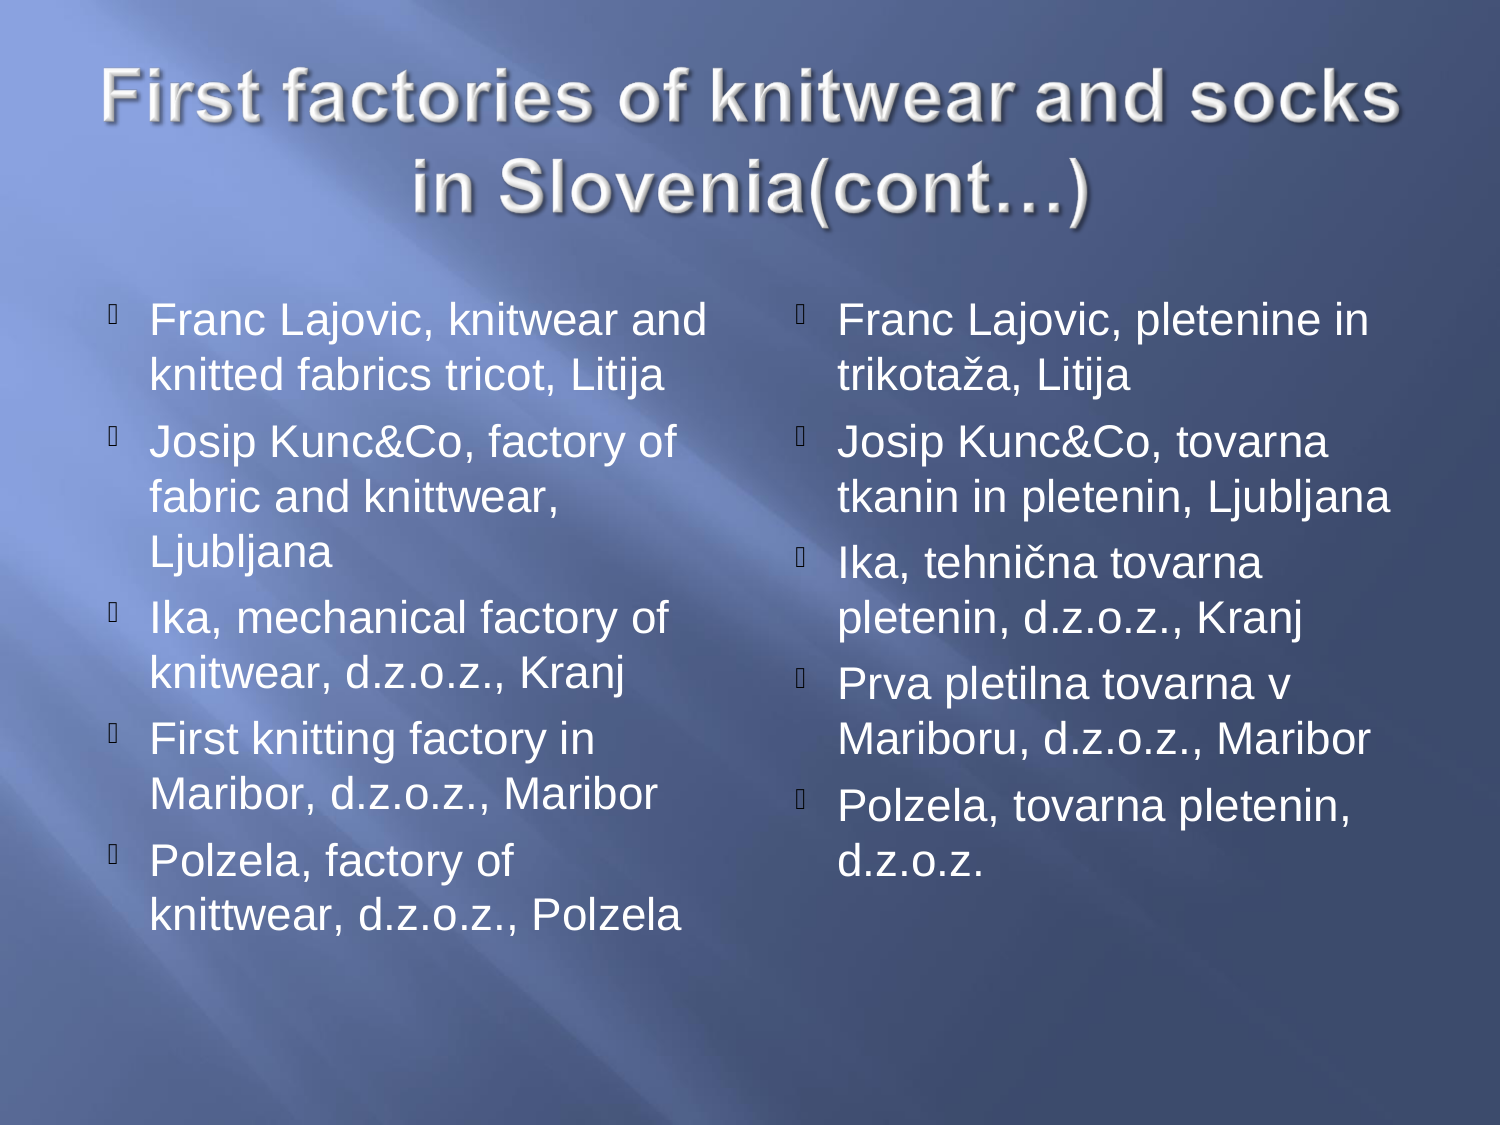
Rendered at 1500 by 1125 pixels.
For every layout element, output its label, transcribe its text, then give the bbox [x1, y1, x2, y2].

list Franc Lajovic, pletenine in trikotaža, Litija Josip Kunc&Co, tovarna tkanin in pletenin, Ljubljana Ika, tehnična tovarna pletenin, d.z.o.z., Kranj Prva pletilna tovarna v Mariboru, d.z.o.z., Maribor Polzela, tovarna pletenin, d.z.o.z. [762, 282, 1426, 1026]
list Franc Lajovic, knitwear and knitted fabrics tricot, Litija Josip Kunc&Co, factory of fabric and knittwear, Ljubljana Ika, mechanical factory of knitwear, d.z.o.z., Kranj First knitting factory in Maribor, d.z.o.z., Maribor Polzela, factory of knittwear, d.z.o.z., Polzela [75, 282, 738, 1026]
text_box [48, 21, 1477, 285]
picture [0, 0, 1500, 1125]
